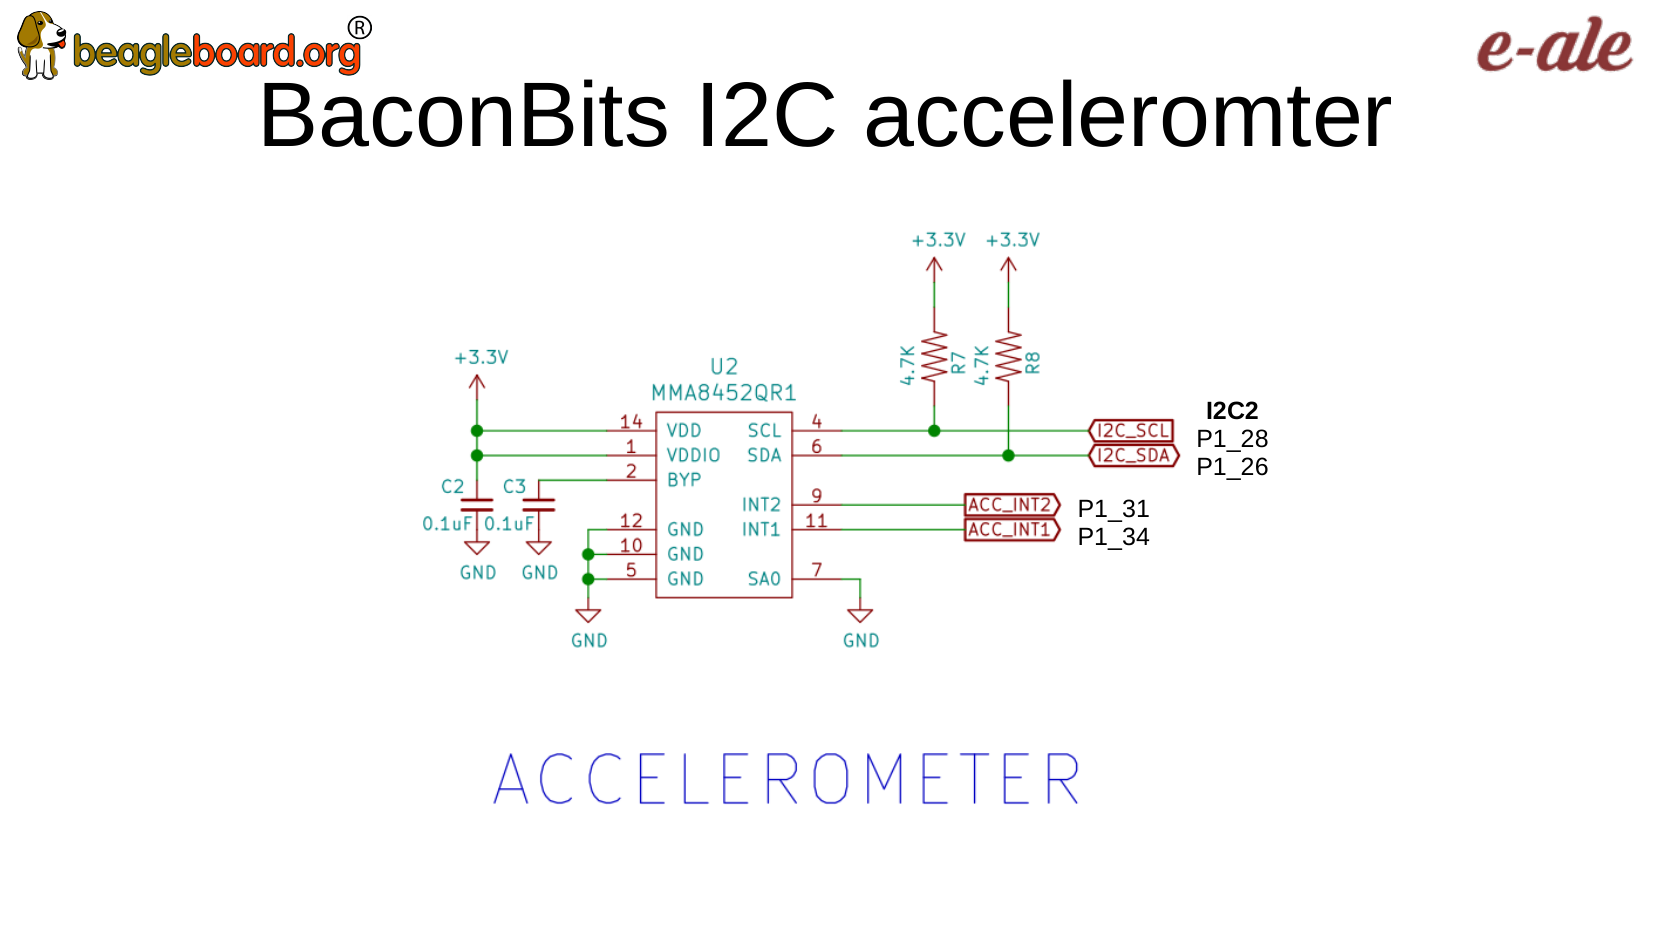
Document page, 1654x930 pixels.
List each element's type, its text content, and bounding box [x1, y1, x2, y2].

picture [17, 11, 372, 80]
picture [398, 196, 1248, 881]
text_box I2C2 P1_28 P1_26 [1181, 389, 1284, 475]
text_box P1_31 P1_34 [1062, 486, 1166, 549]
title BaconBits I2C acceleromter [82, 37, 1571, 193]
picture [1475, 14, 1636, 74]
